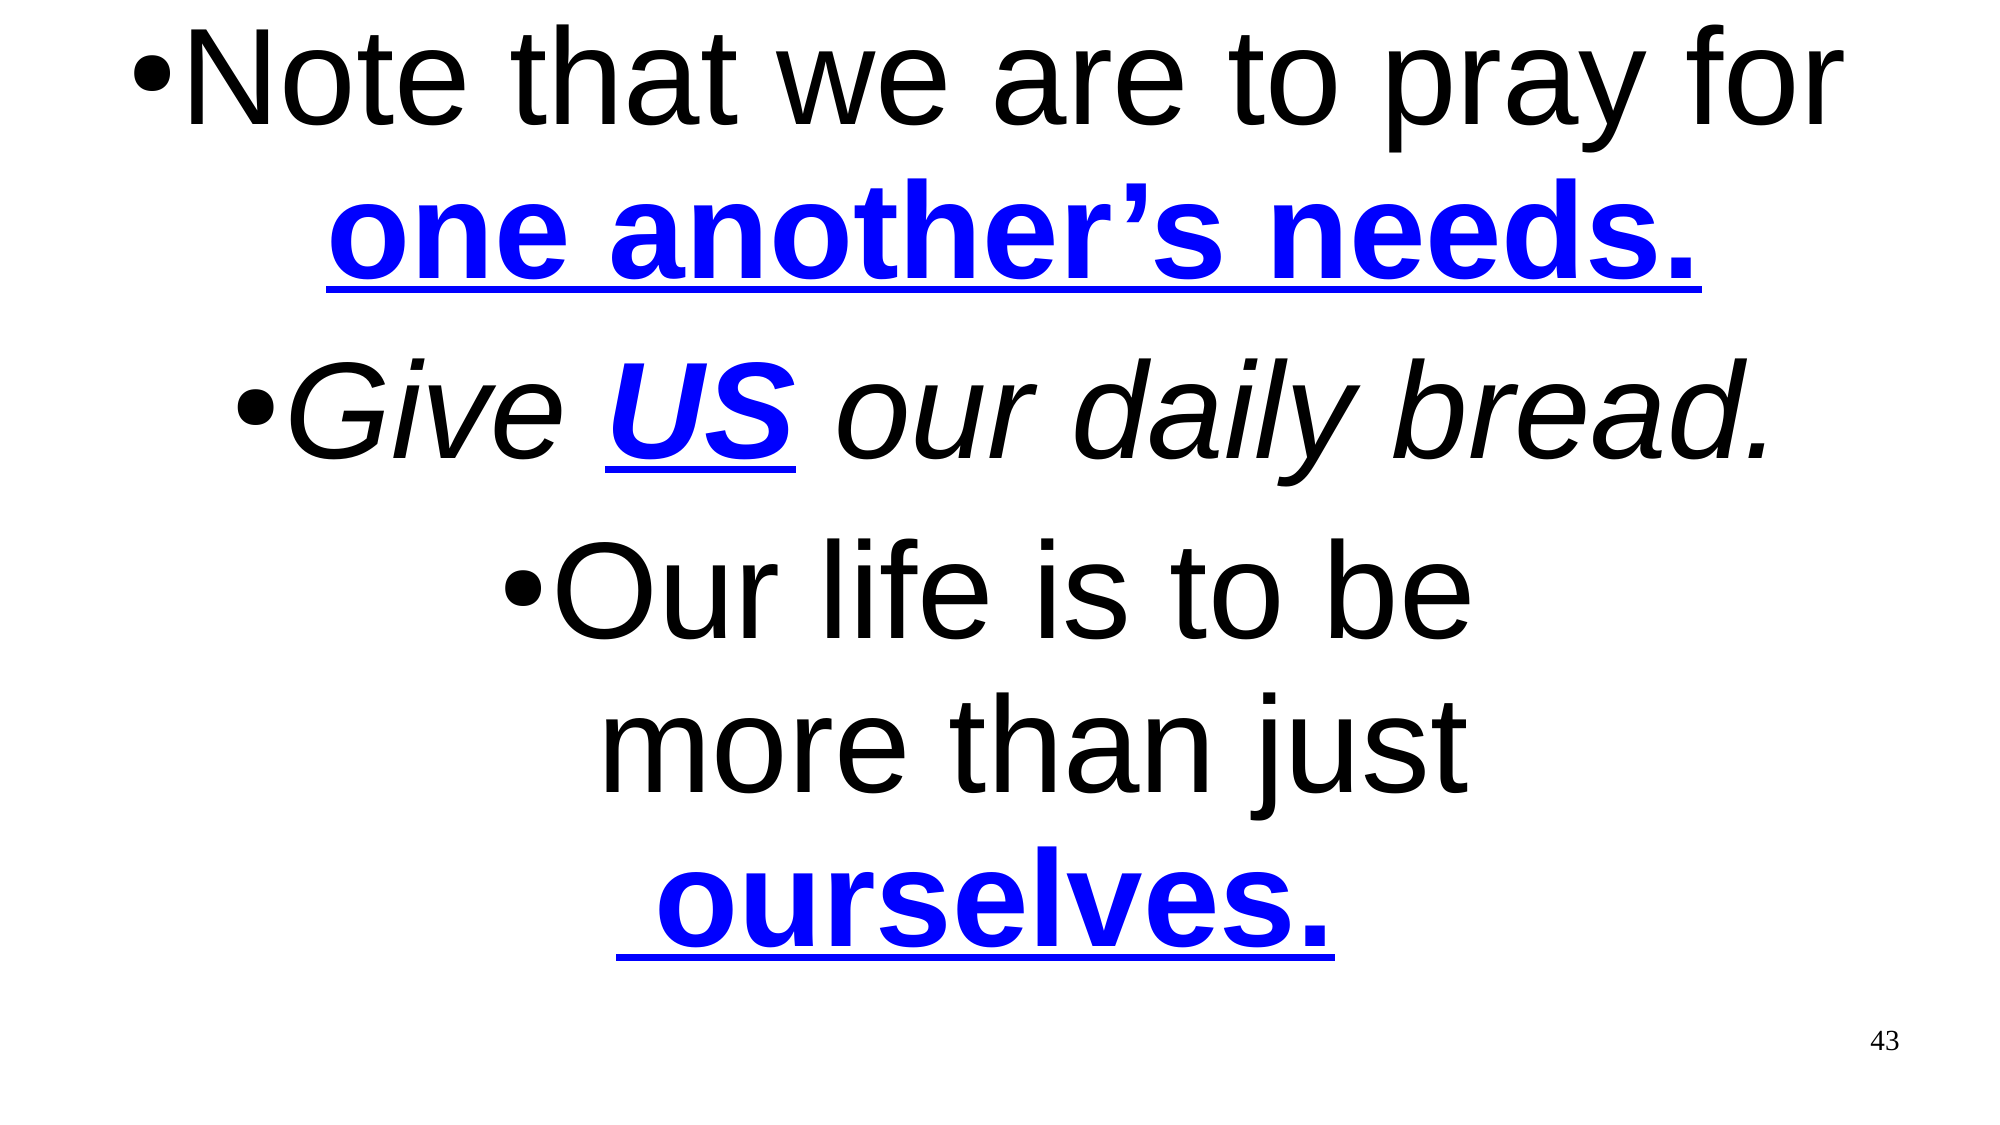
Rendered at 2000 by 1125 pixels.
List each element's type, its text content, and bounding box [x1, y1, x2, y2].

list Note that we are to pray for one another’s needs. Give US our daily bread. Our life is to be more than just ourselves. [0, 0, 1996, 1123]
